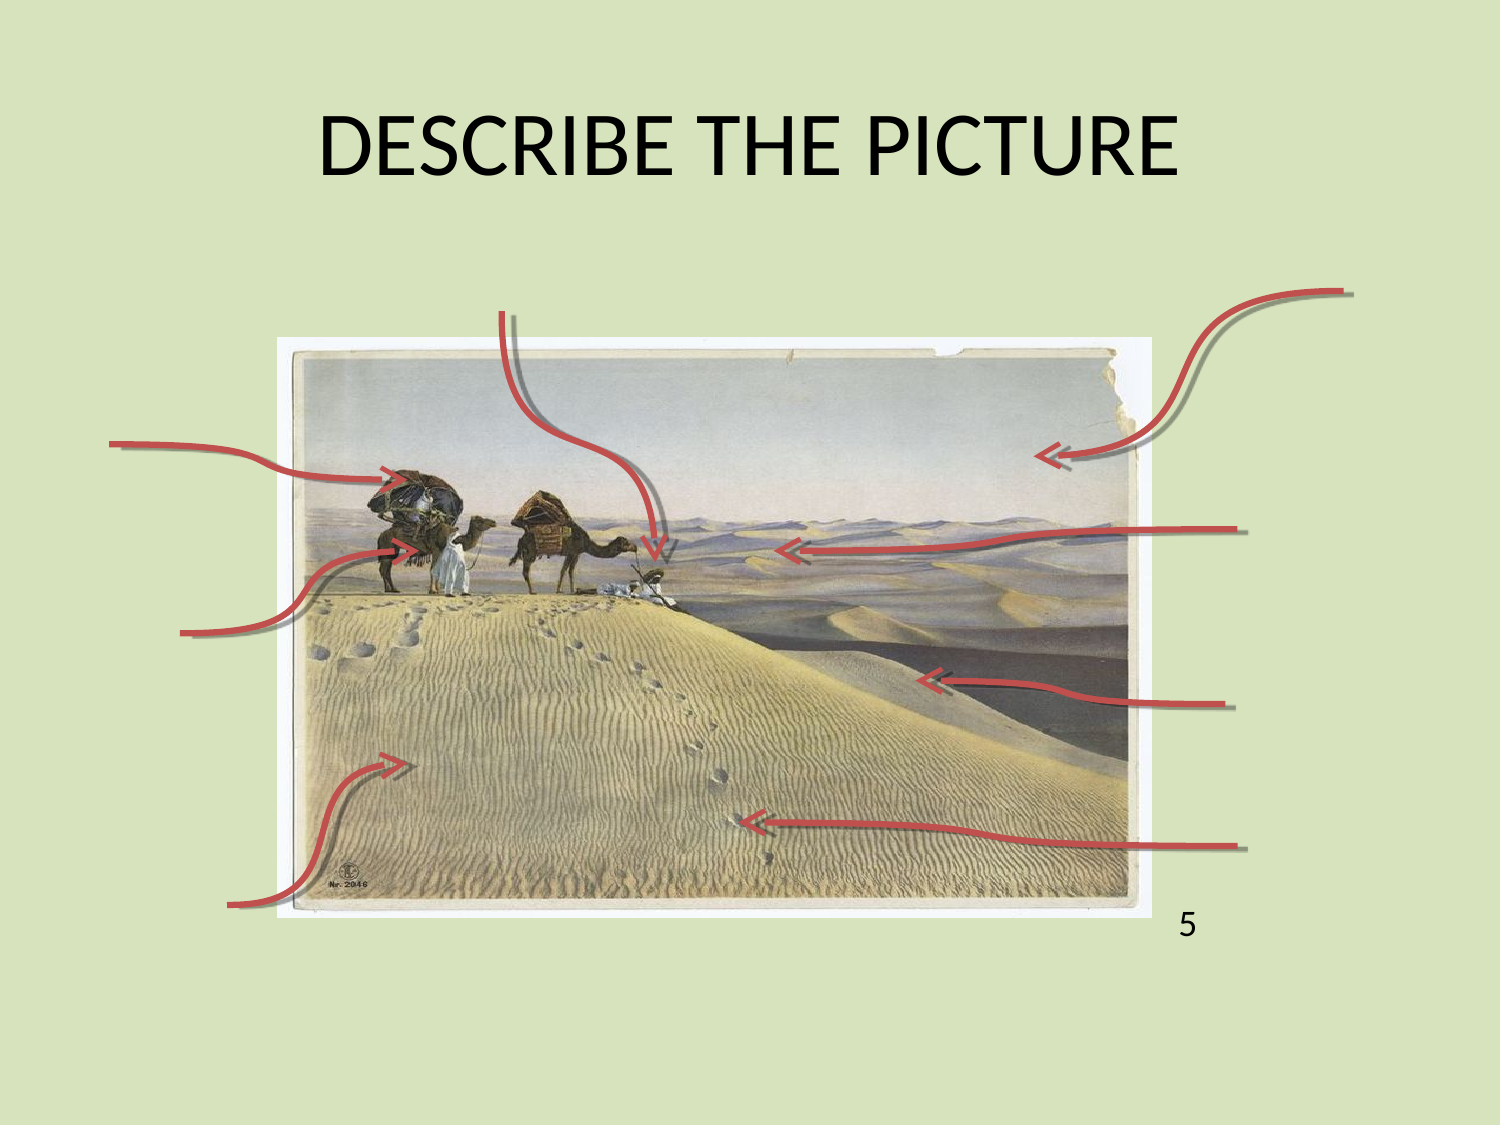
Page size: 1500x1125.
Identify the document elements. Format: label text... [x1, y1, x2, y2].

title DESCRIBE THE PICTURE [75, 45, 1426, 233]
text_box [277, 338, 1152, 918]
text_box 5 [1163, 891, 1500, 953]
